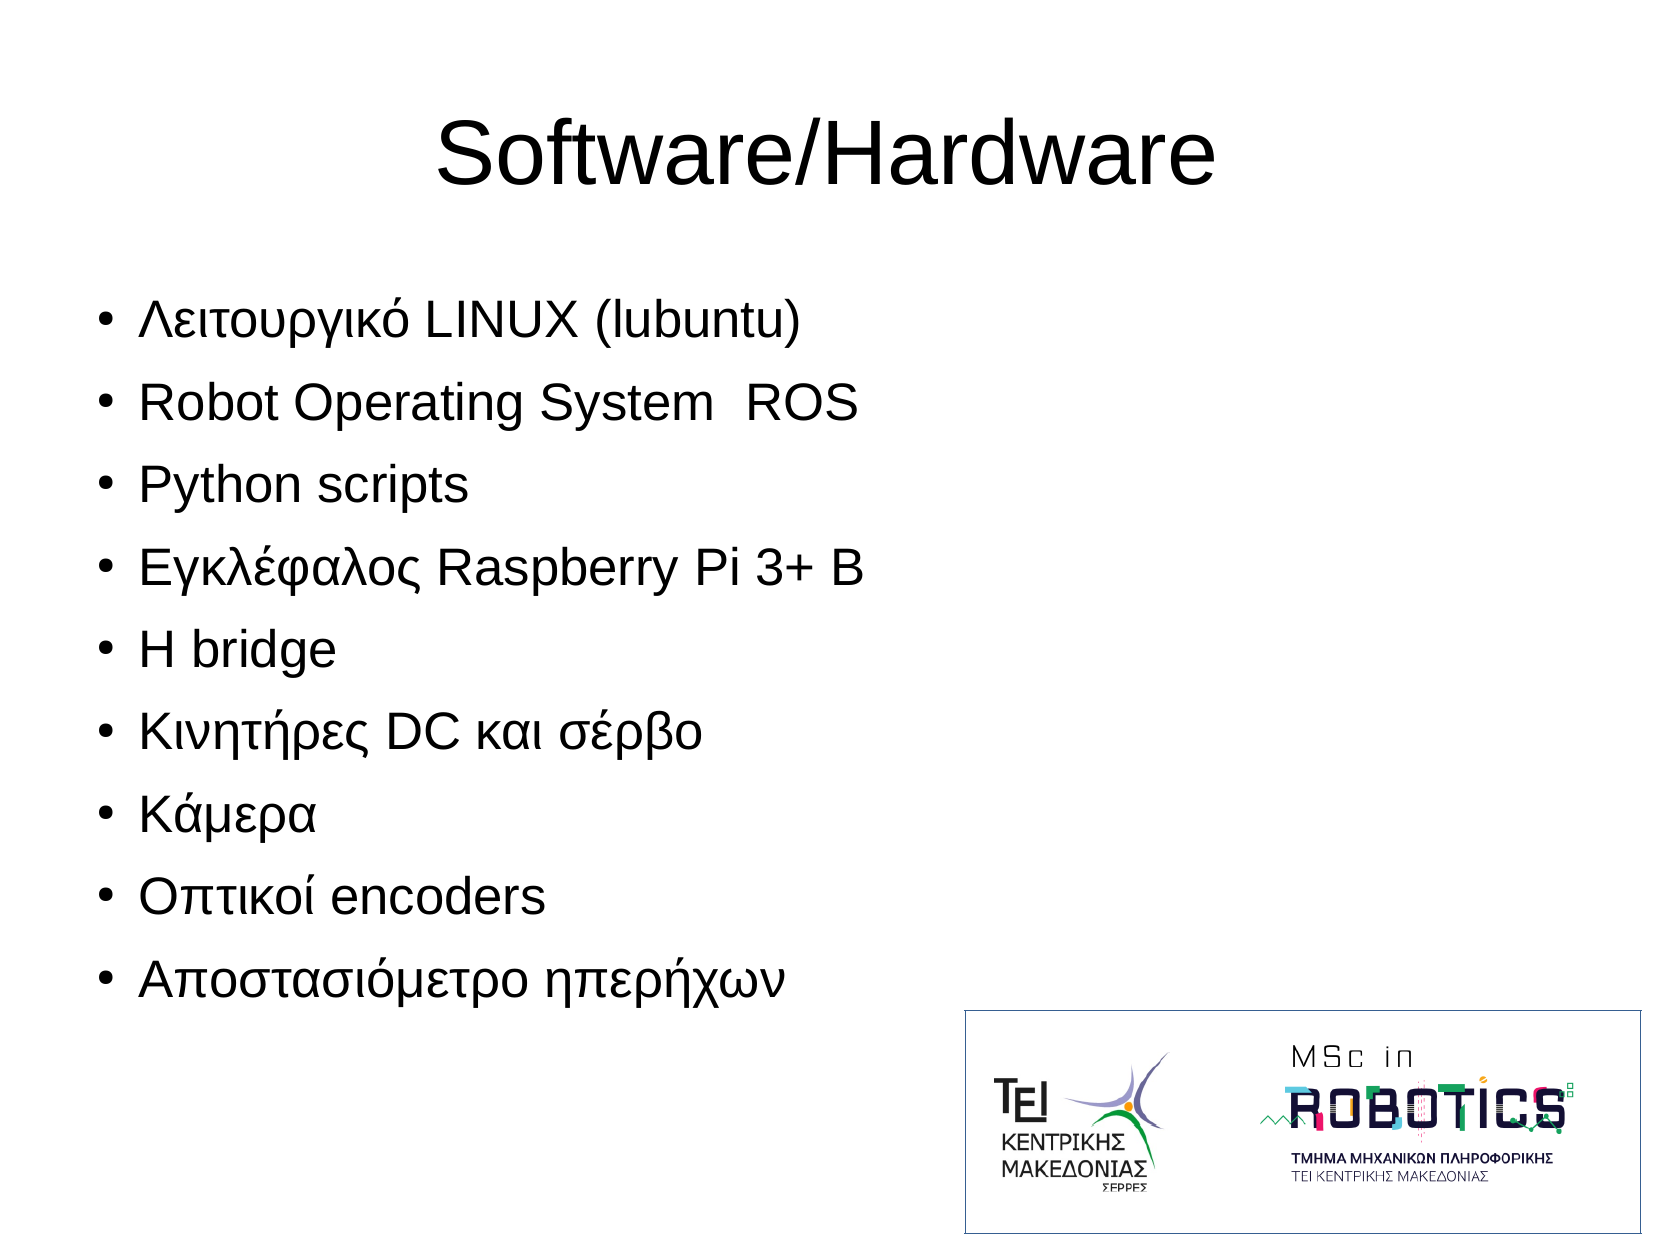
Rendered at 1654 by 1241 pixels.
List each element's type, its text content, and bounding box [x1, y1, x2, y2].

picture [960, 1005, 1646, 1237]
title Software/Hardware [82, 49, 1571, 257]
list Λειτουργικό LINUX (lubuntu) Robot Operating System ROS Python scripts Εγκλέφαλος Raspberry Pi 3+ B H bridge Κινητήρες DC και σέρβο Κάμερα Οπτικοί encoders Αποστασιόμετρο ηπερήχων [82, 290, 1571, 1010]
